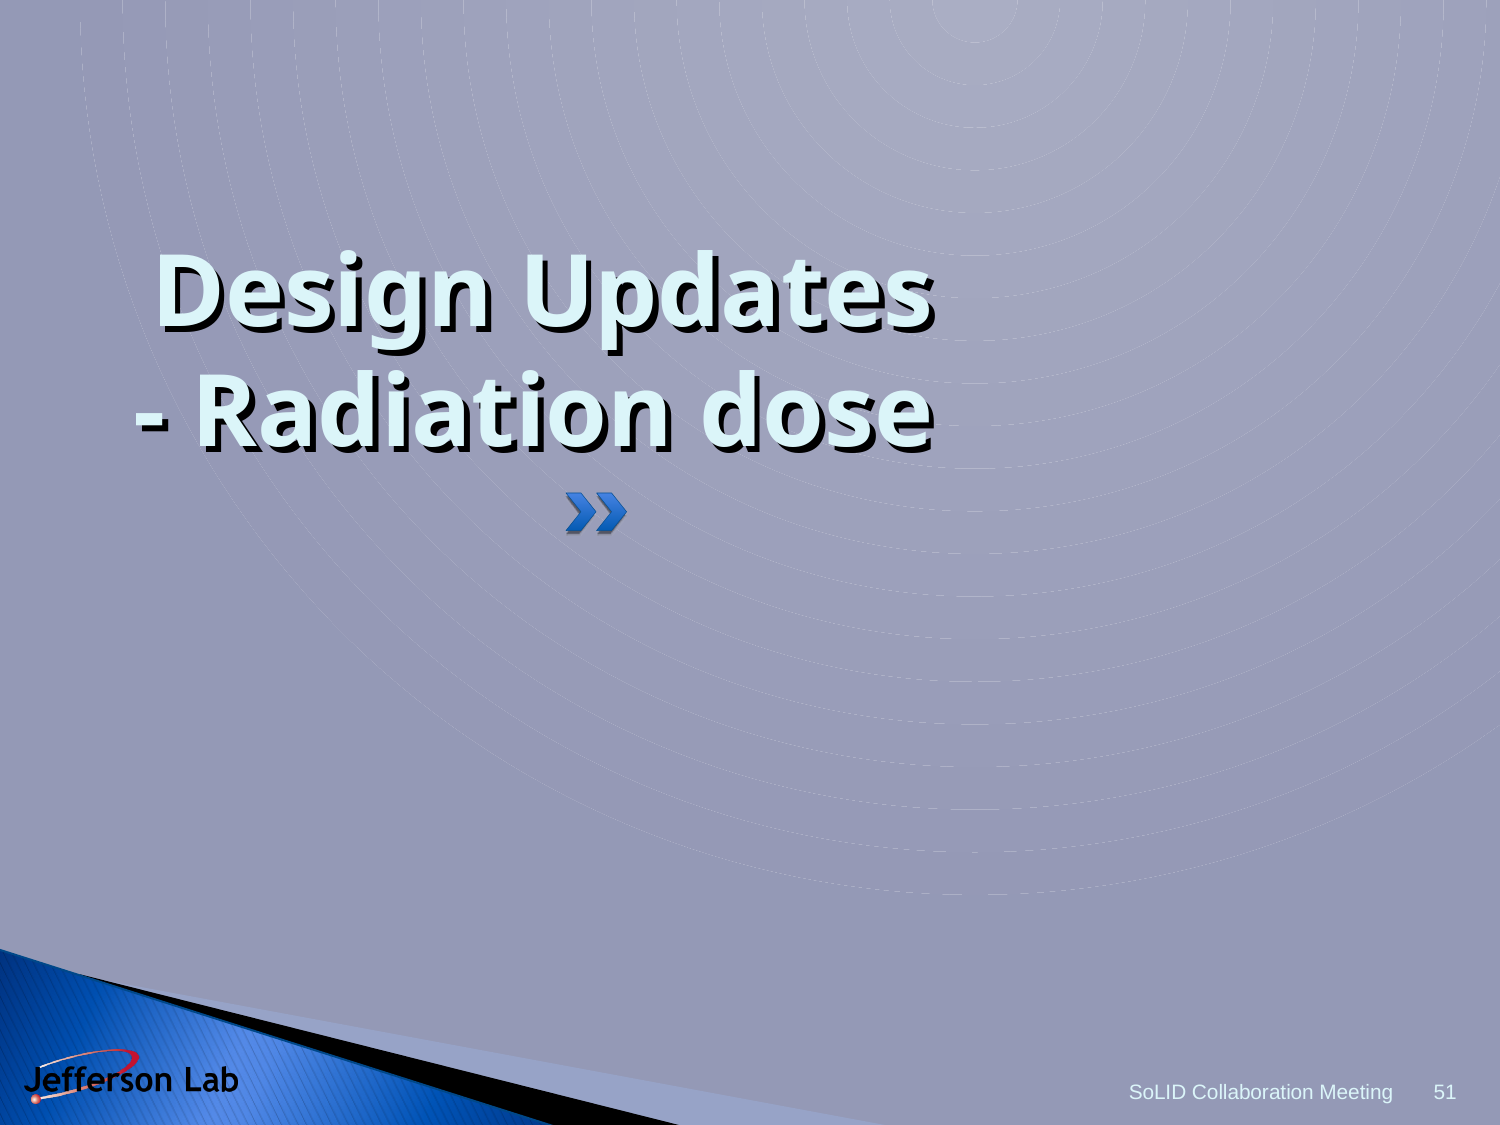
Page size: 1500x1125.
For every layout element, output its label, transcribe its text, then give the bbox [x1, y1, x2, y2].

title Design Updates - Radiation dose [118, 173, 1394, 474]
text_box 51 [1418, 1051, 1479, 1112]
text_box SoLID Collaboration Meeting [1103, 1051, 1418, 1112]
